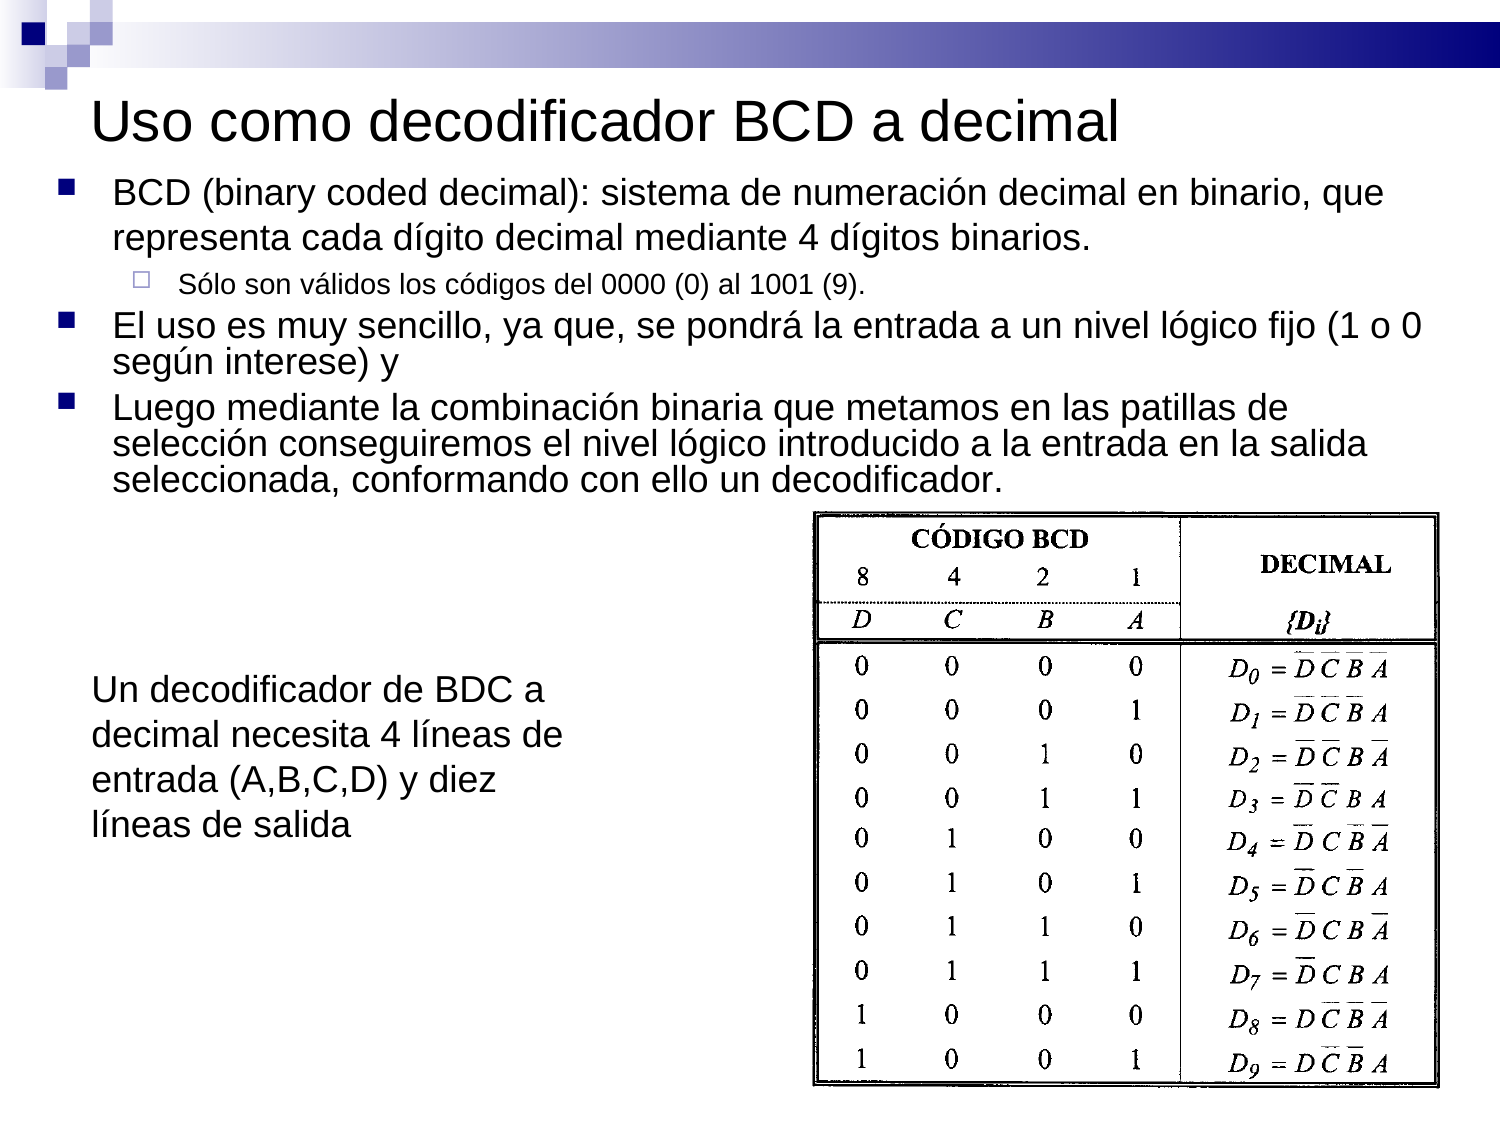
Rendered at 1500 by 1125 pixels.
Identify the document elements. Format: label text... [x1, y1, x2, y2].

picture [809, 503, 1445, 1094]
list BCD (binary coded decimal): sistema de numeración decimal en binario, que representa cada dígito decimal mediante 4 dígitos binarios. Sólo son válidos los códigos del 0000 (0) al 1001 (9). El uso es muy sencillo, ya que, se pondrá la entrada a un nivel lógico fijo (1 o 0 según interese) y Luego mediante la combinación binaria que metamos en las patillas de selección conseguiremos el nivel lógico introducido a la entrada en la salida seleccionada, conformando con ello un decodificador. [41, 160, 1447, 507]
title Uso como decodificador BCD a decimal [75, 74, 1426, 160]
text_box Un decodificador de BDC a decimal necesita 4 líneas de entrada (A,B,C,D) y diez líneas de salida [76, 656, 585, 853]
